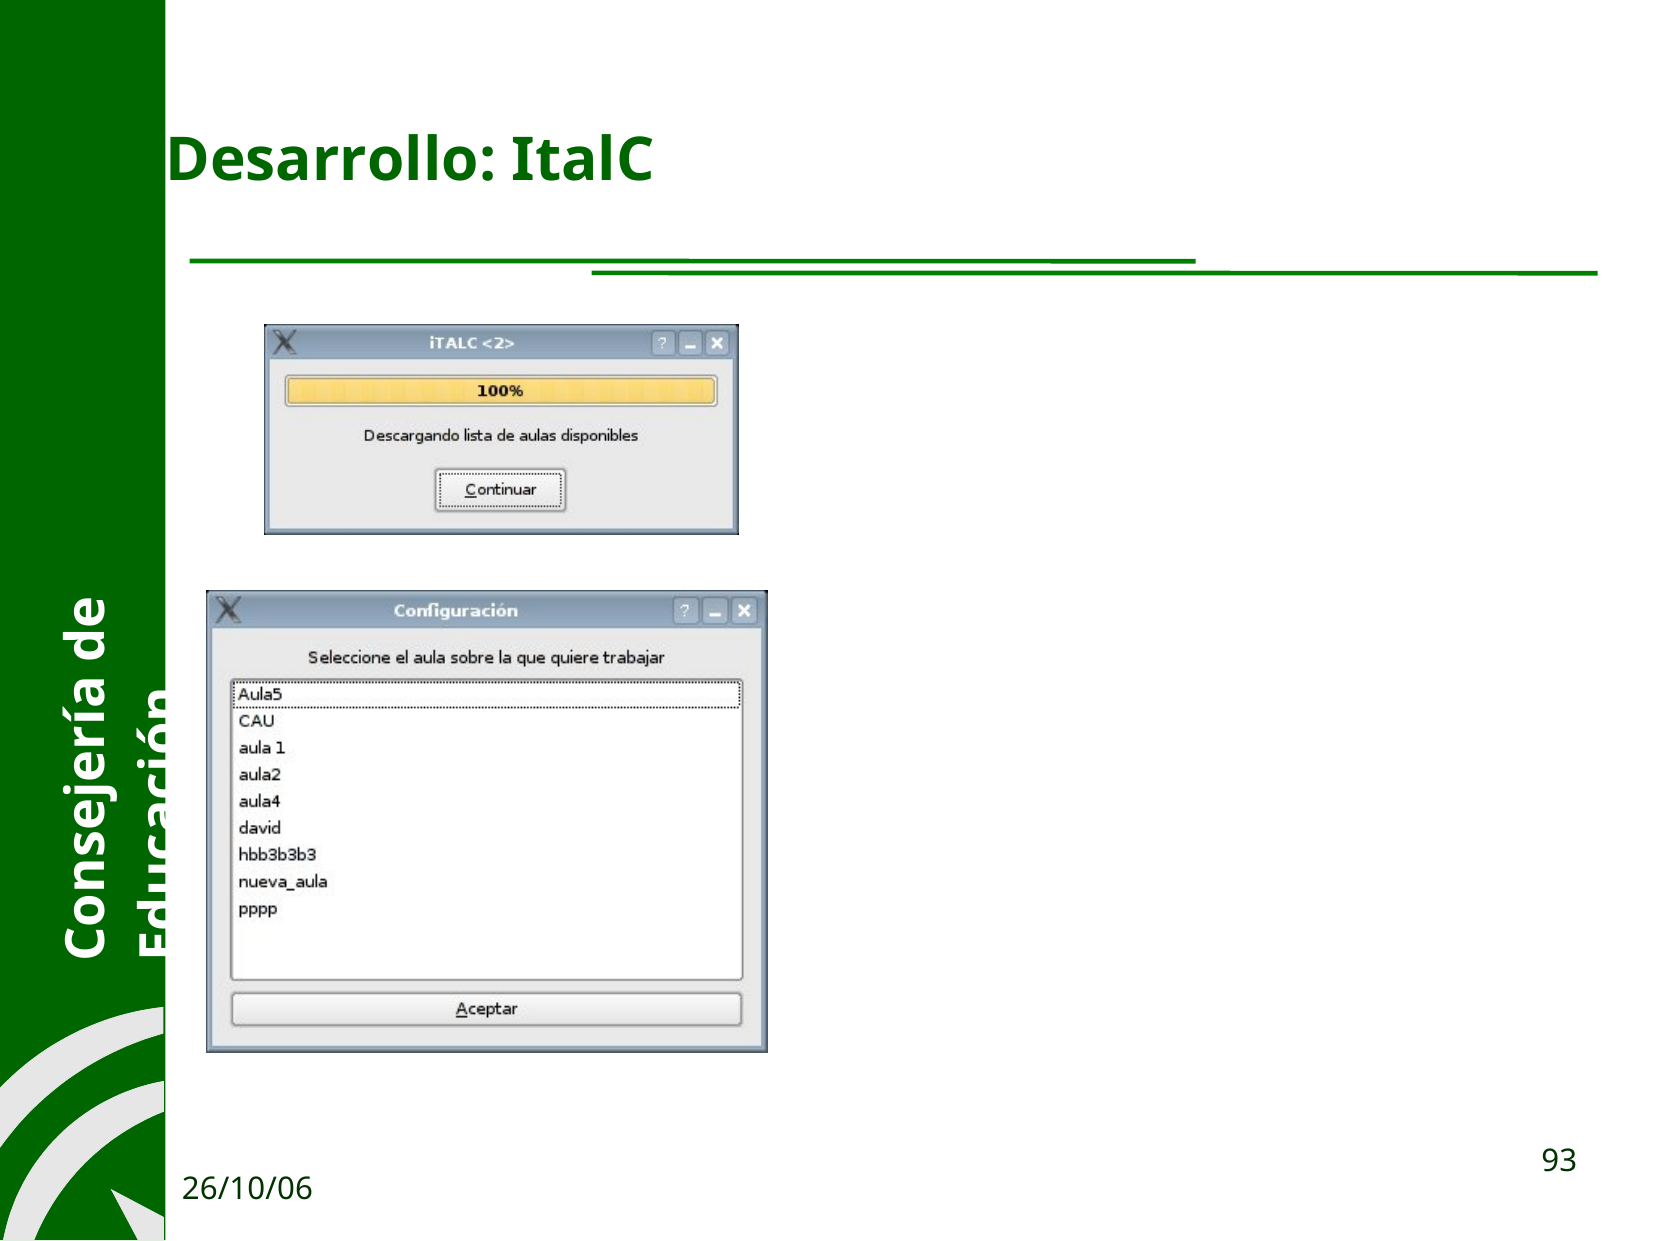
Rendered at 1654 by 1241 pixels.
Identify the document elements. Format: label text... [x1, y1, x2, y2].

picture [206, 590, 768, 1053]
picture [264, 324, 739, 535]
title Desarrollo: ItalC [165, 53, 1654, 261]
